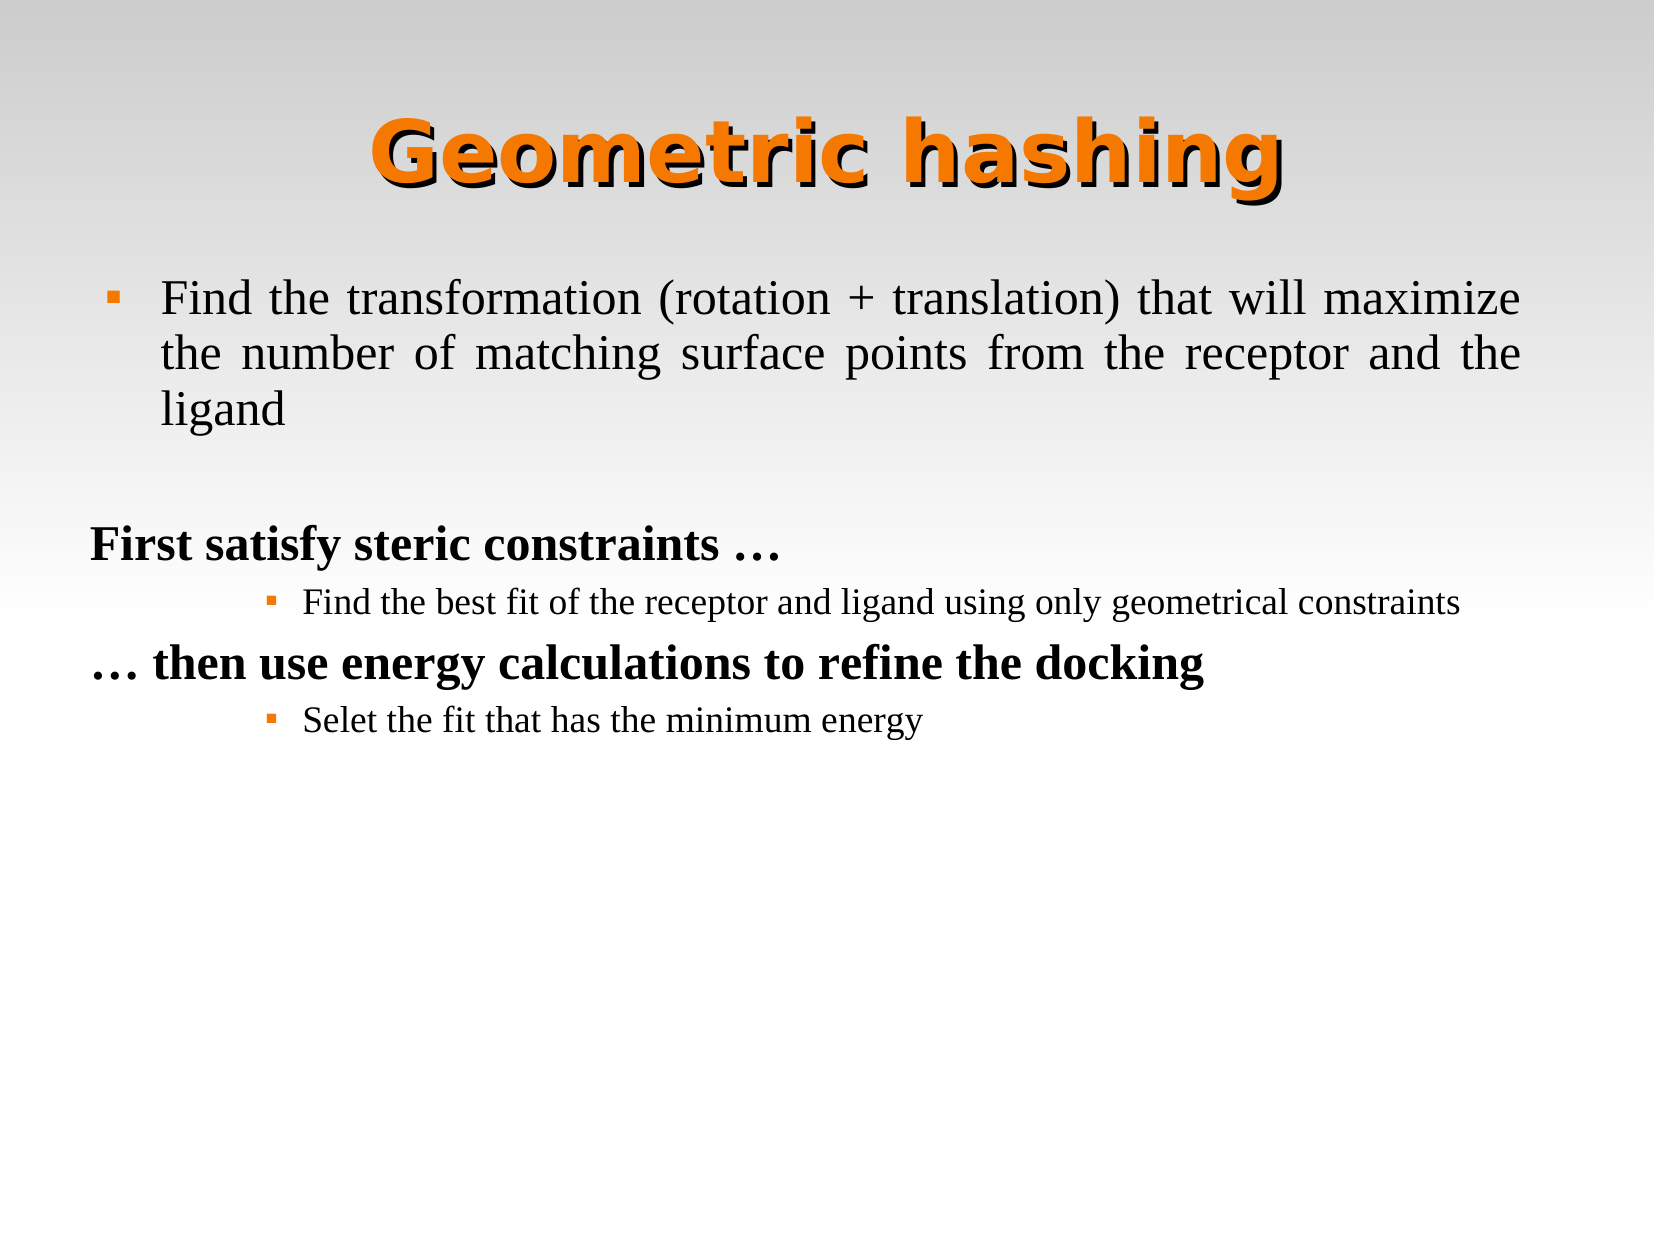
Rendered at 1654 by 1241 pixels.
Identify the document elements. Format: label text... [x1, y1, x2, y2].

list Find the transformation (rotation + translation) that will maximize the number of matching surface points from the receptor and the ligand First satisfy steric constraints … Find the best fit of the receptor and ligand using only geometrical constraints … then use energy calculations to refine the docking Selet the fit that has the minimum energy [75, 262, 1538, 1101]
title Geometric hashing [82, 49, 1571, 257]
